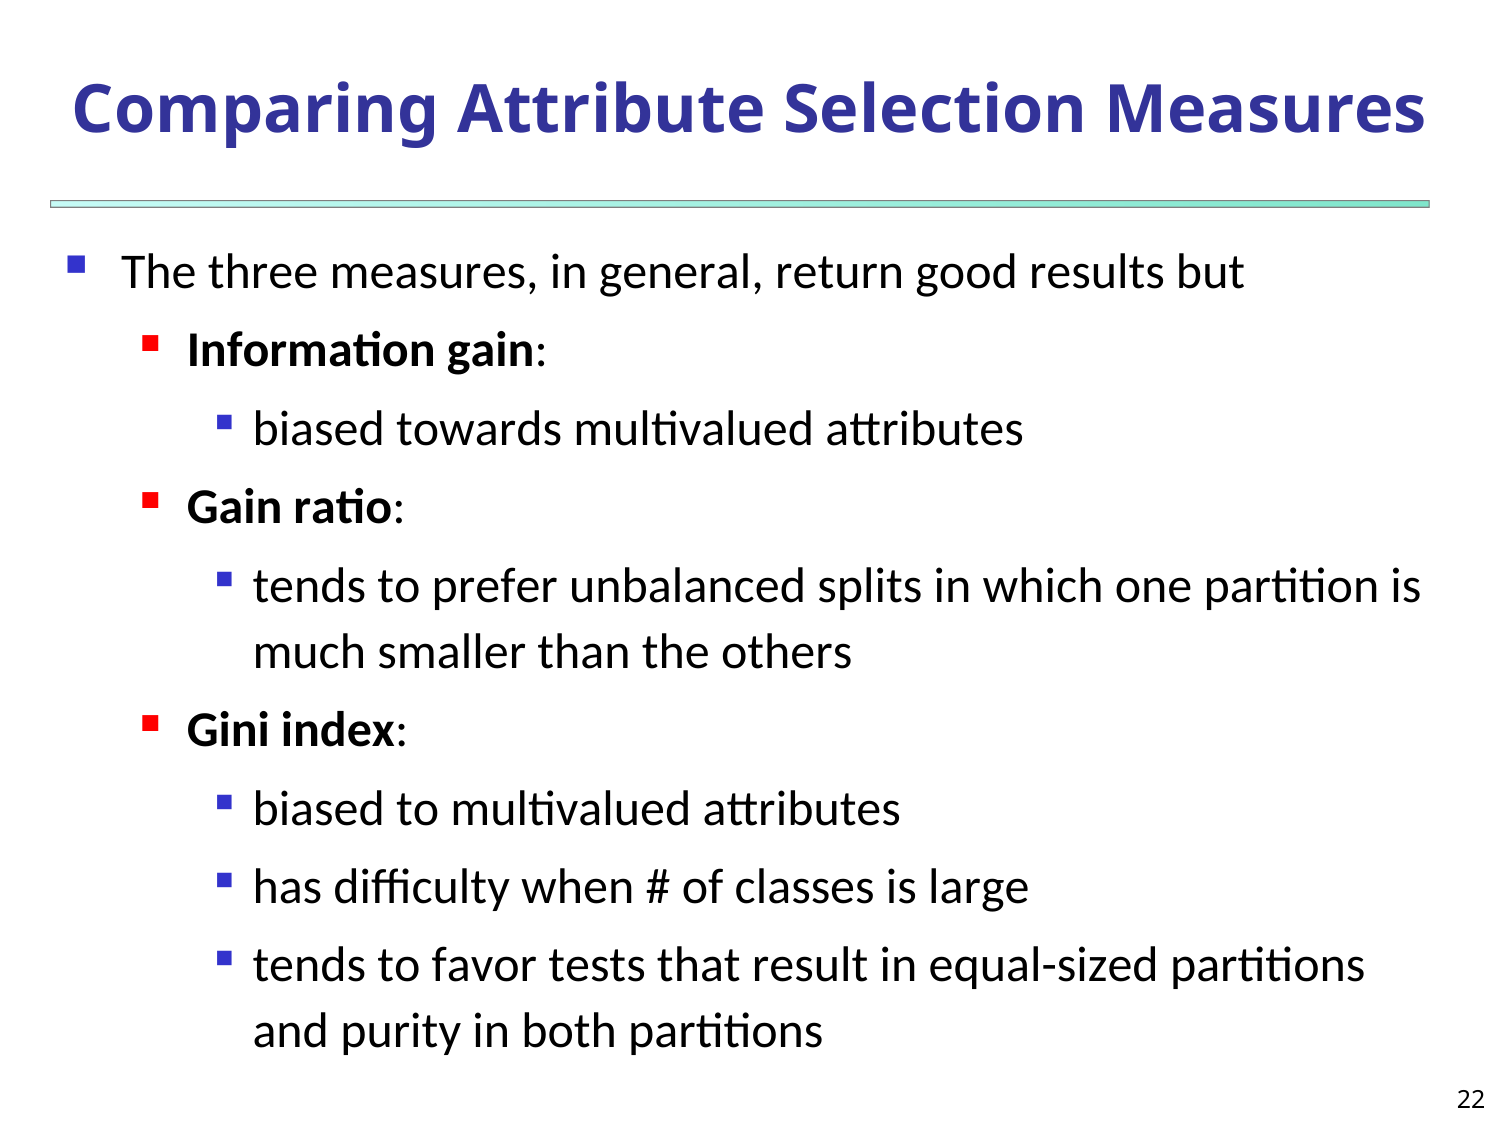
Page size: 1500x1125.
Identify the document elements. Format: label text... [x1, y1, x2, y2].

list The three measures, in general, return good results but Information gain: biased towards multivalued attributes Gain ratio: tends to prefer unbalanced splits in which one partition is much smaller than the others Gini index: biased to multivalued attributes has difficulty when # of classes is large tends to favor tests that result in equal-sized partitions and purity in both partitions [49, 224, 1438, 1125]
title Comparing Attribute Selection Measures [0, 18, 1500, 194]
text_box <number> [1438, 1062, 1500, 1125]
